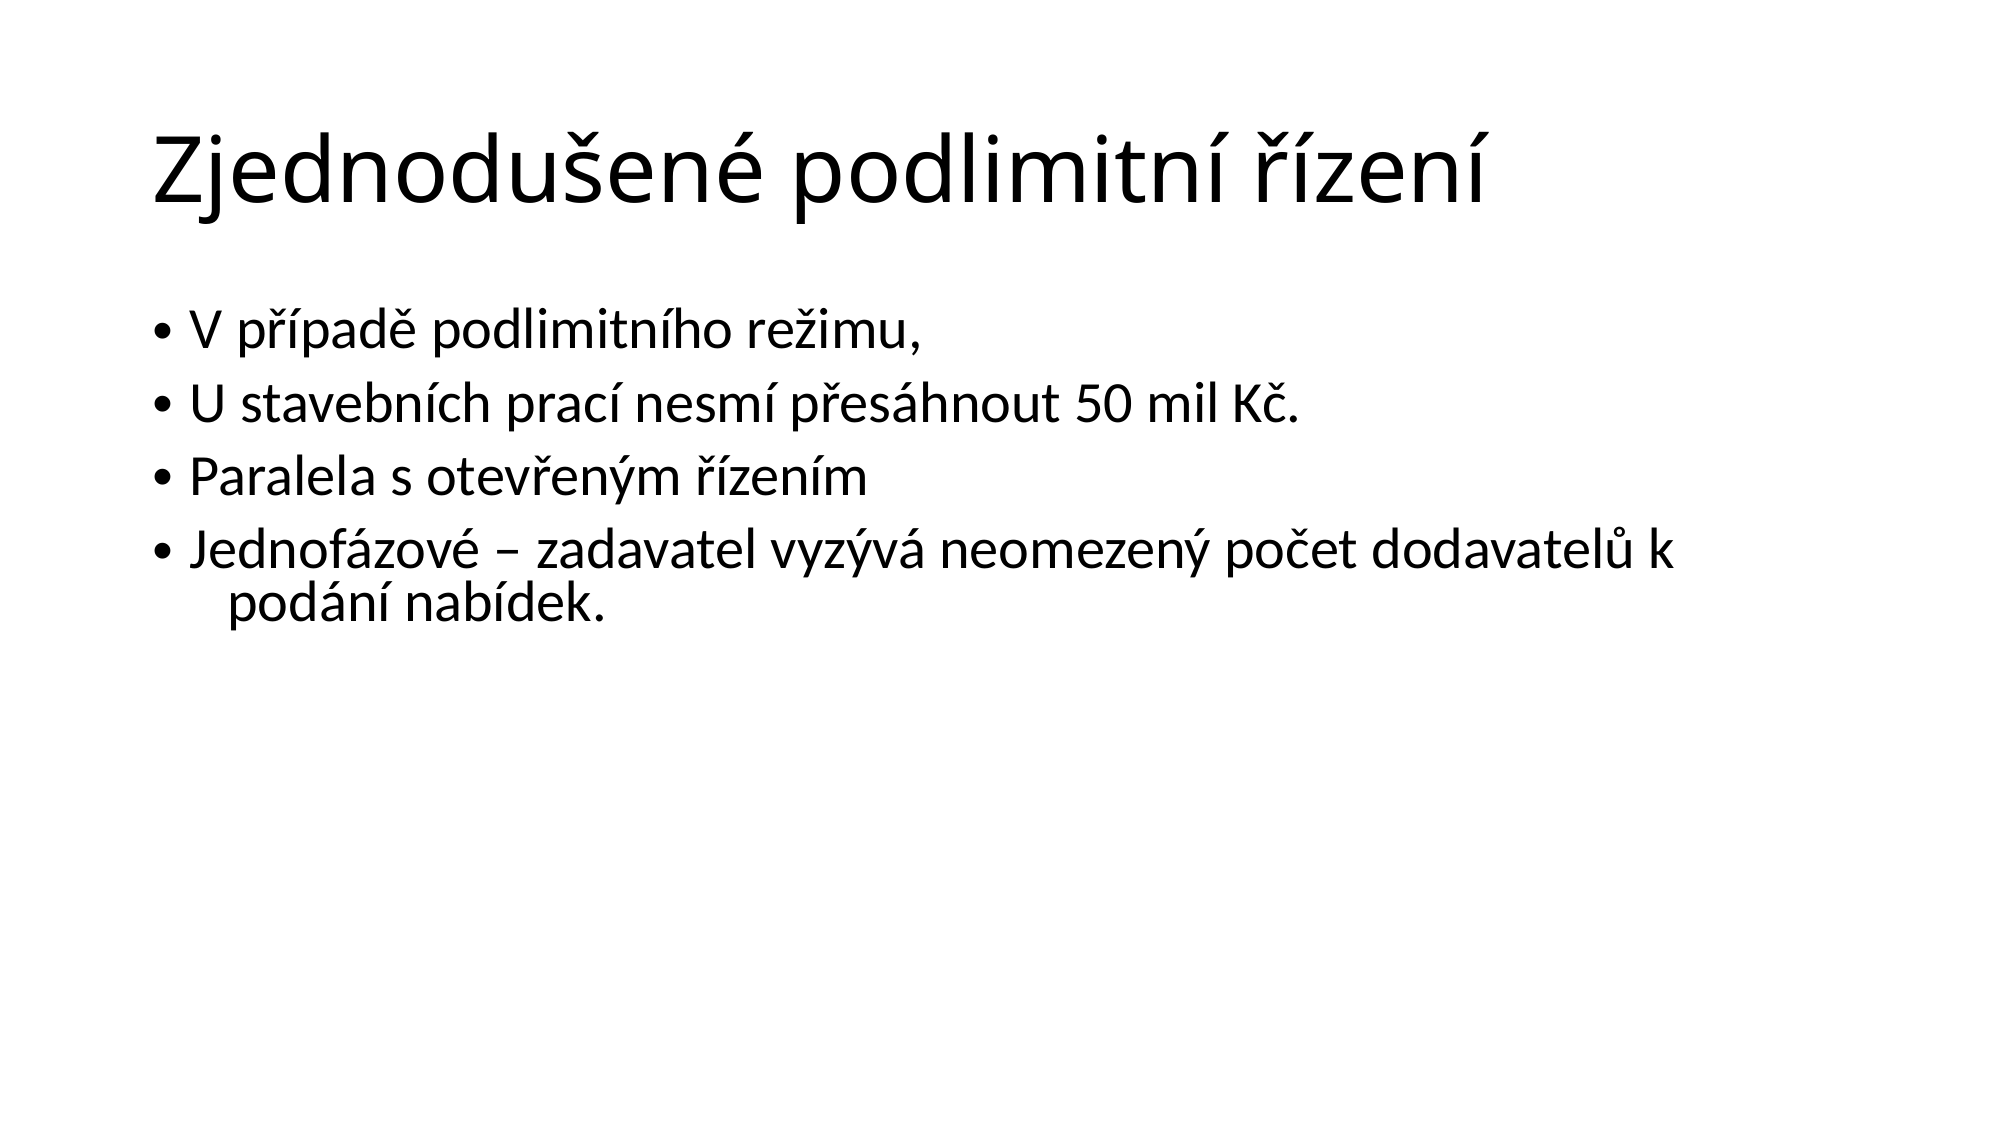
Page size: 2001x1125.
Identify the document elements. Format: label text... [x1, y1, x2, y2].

list V případě podlimitního režimu, U stavebních prací nesmí přesáhnout 50 mil Kč. Paralela s otevřeným řízením Jednofázové – zadavatel vyzývá neomezený počet dodavatelů k podání nabídek. [137, 299, 1863, 1014]
title Zjednodušené podlimitní řízení [137, 59, 1863, 278]
